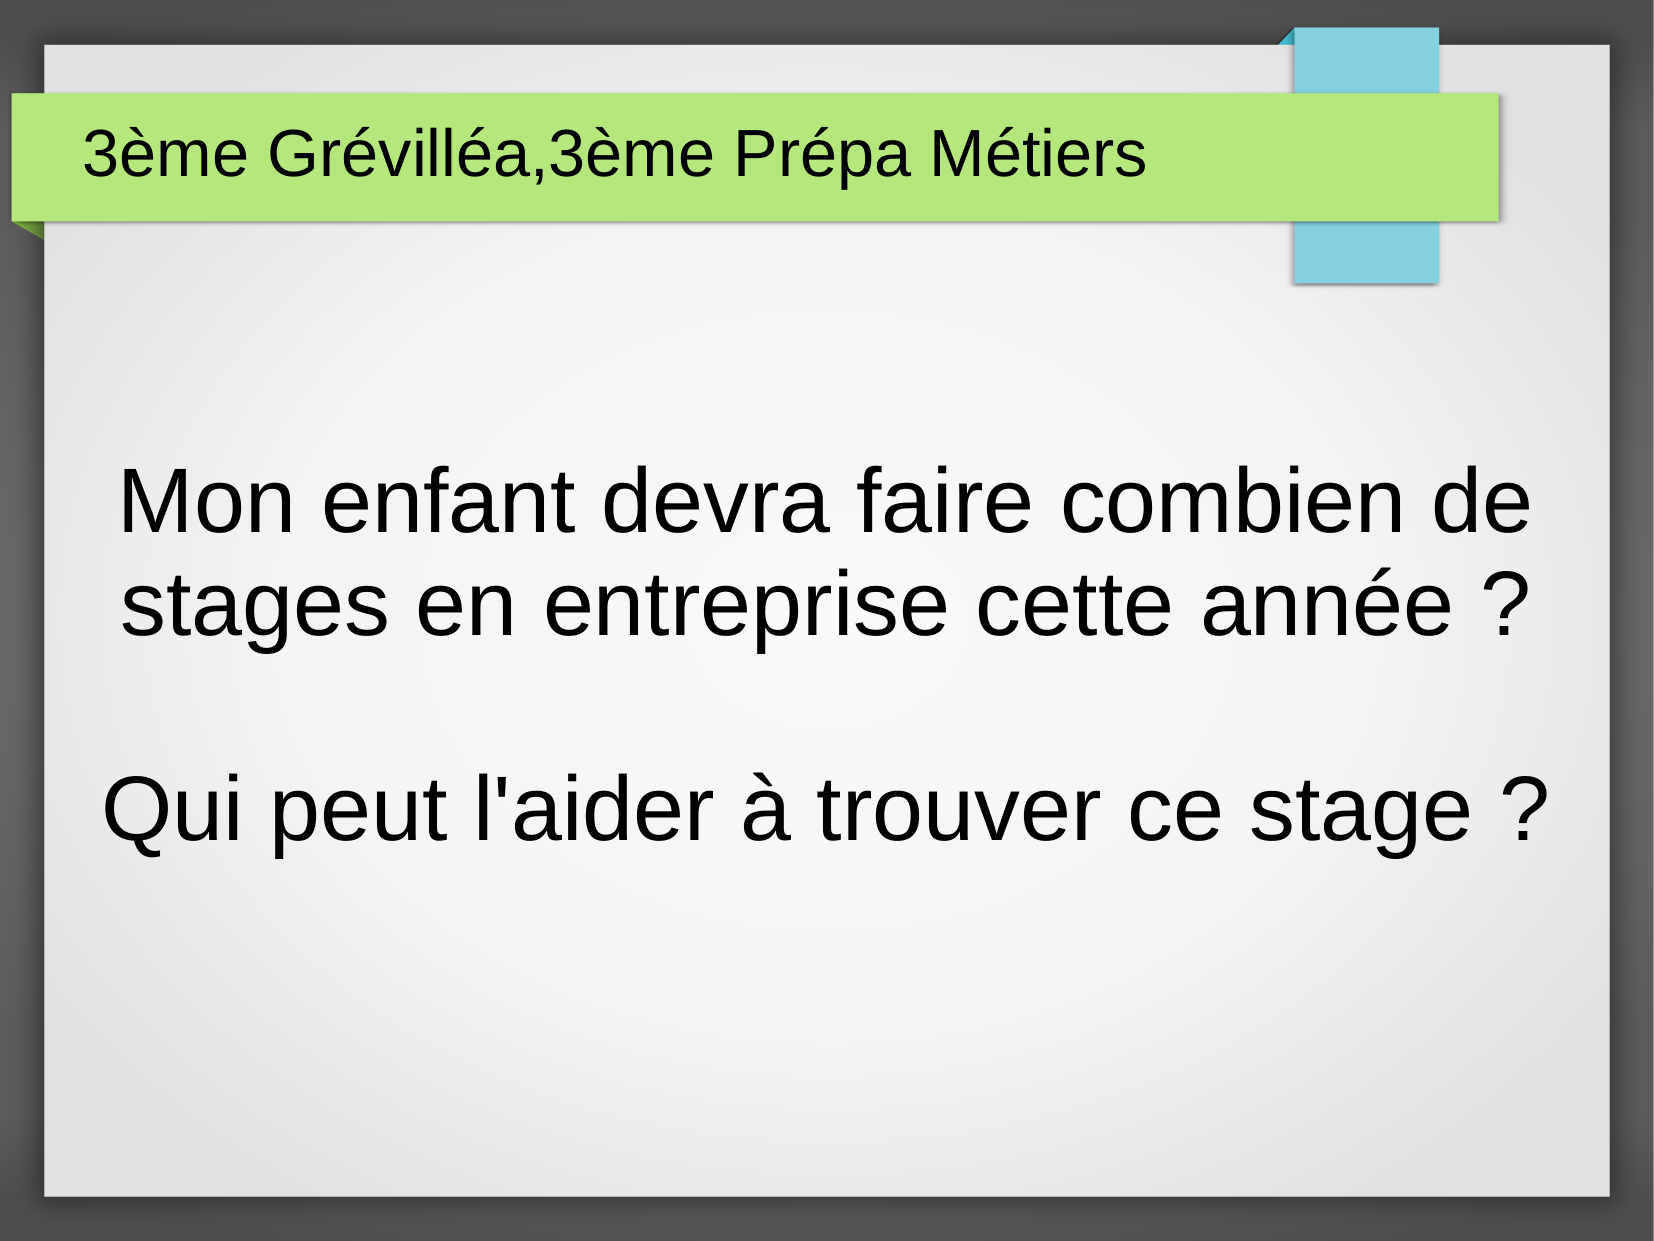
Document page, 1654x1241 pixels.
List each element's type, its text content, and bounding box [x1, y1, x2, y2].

title 3ème Grévilléa,3ème Prépa Métiers [82, 94, 1264, 213]
picture [0, 0, 1654, 1241]
subtitle Mon enfant devra faire combien de stages en entreprise cette année ? Qui peut l'aider à trouver ce stage ? [82, 295, 1571, 1015]
